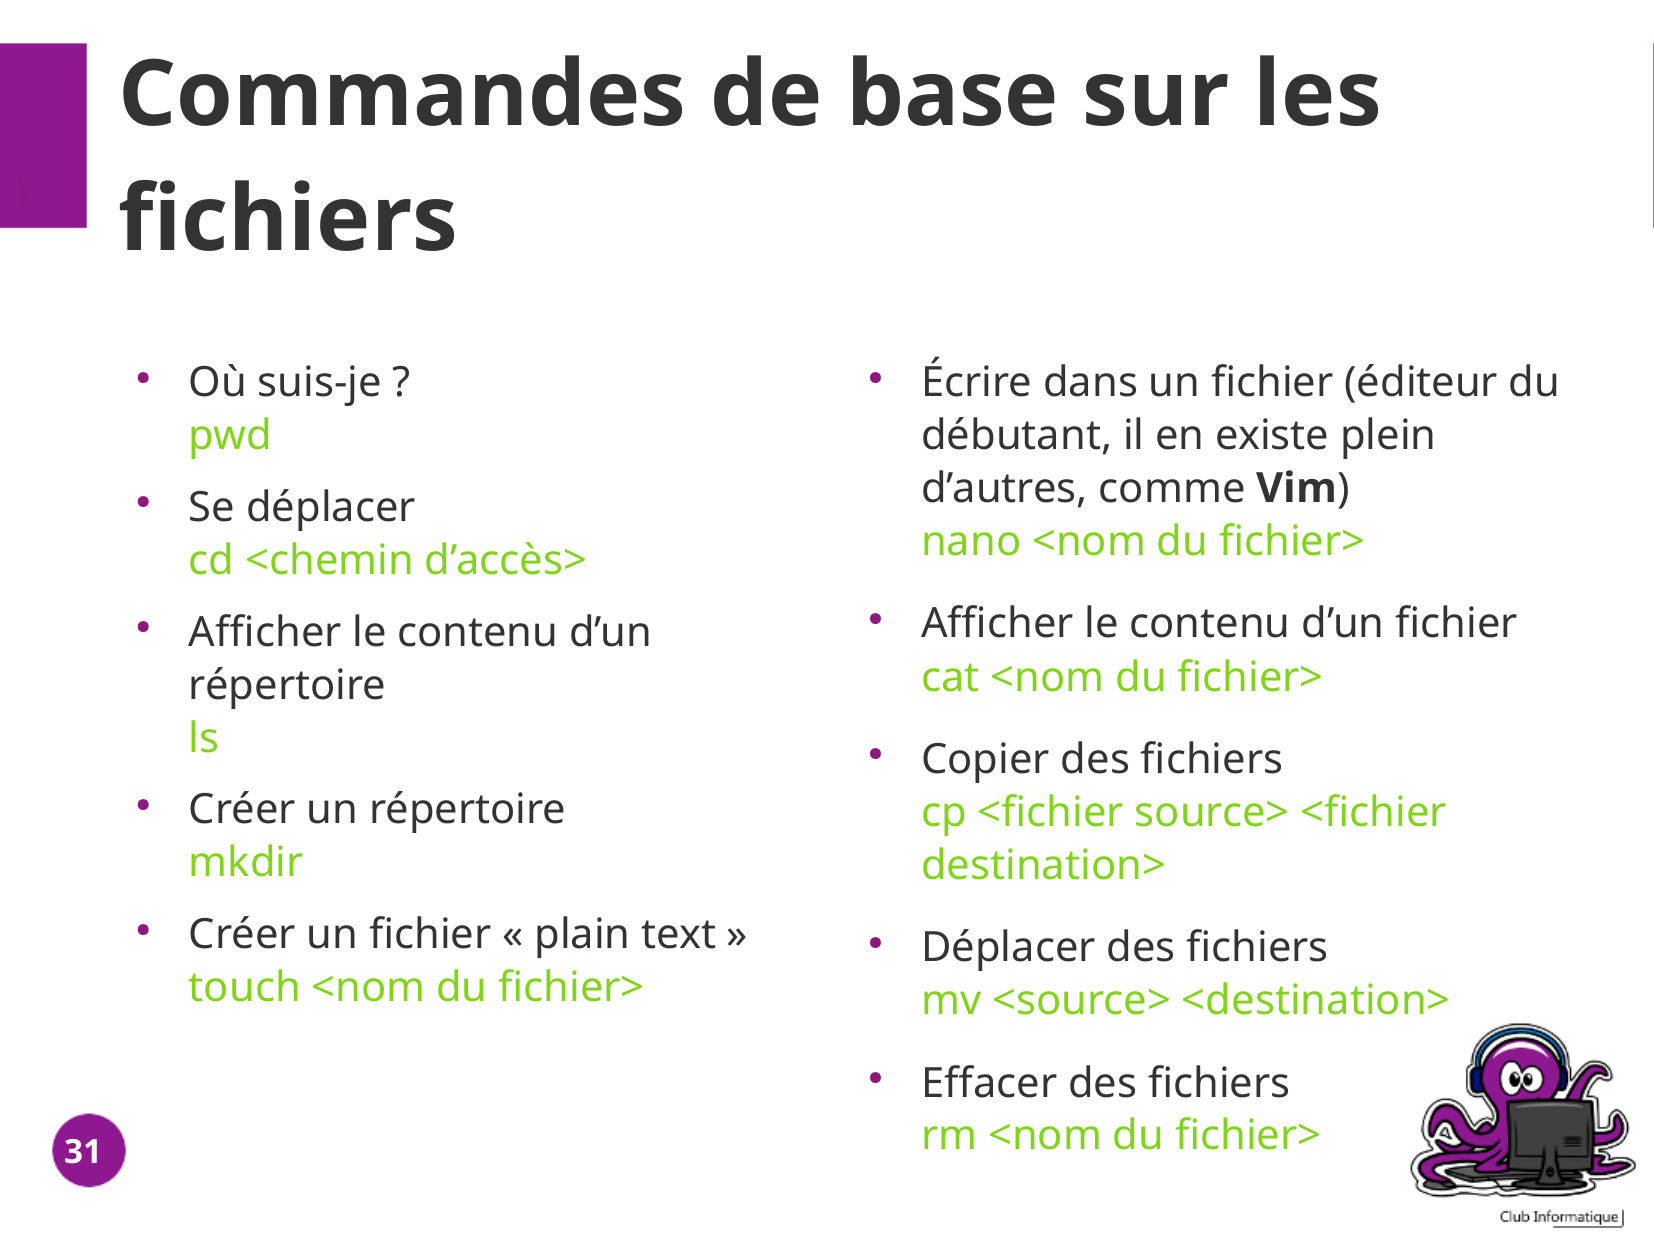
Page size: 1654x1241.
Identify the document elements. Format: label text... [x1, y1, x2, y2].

list Écrire dans un fichier (éditeur du débutant, il en existe plein d’autres, comme Vim) nano <nom du fichier> Afficher le contenu d’un fichier cat <nom du fichier> Copier des fichiers cp <fichier source> <fichier destination> Déplacer des fichiers mv <source> <destination> Effacer des fichiers rm <nom du fichier> [850, 354, 1607, 1074]
title Commandes de base sur les fichiers [118, 27, 1571, 278]
picture [0, 0, 1654, 1241]
list Où suis-je ? pwd Se déplacer cd <chemin d’accès> Afficher le contenu d’un répertoire ls Créer un répertoire mkdir Créer un fichier « plain text » touch <nom du fichier> [118, 354, 815, 1074]
